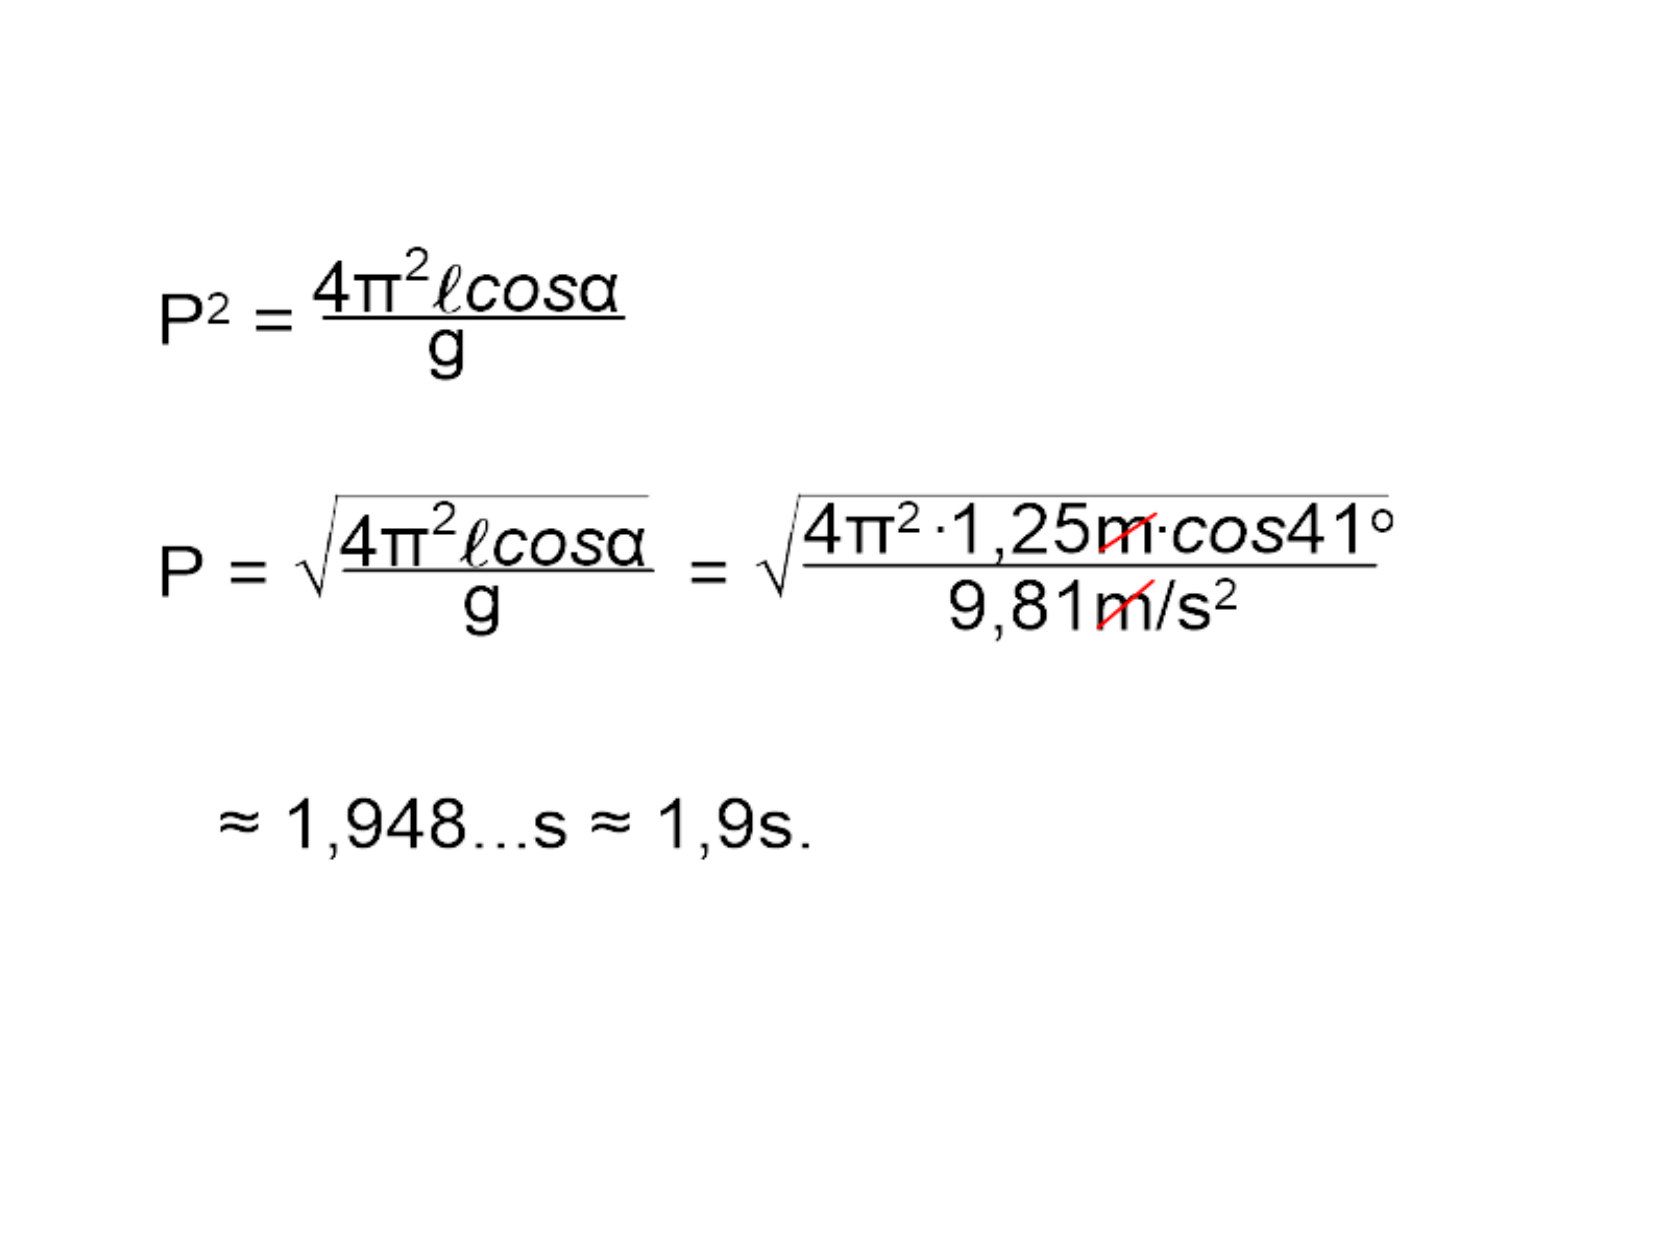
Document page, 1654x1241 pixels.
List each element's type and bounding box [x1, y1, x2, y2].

picture [94, 191, 1483, 898]
